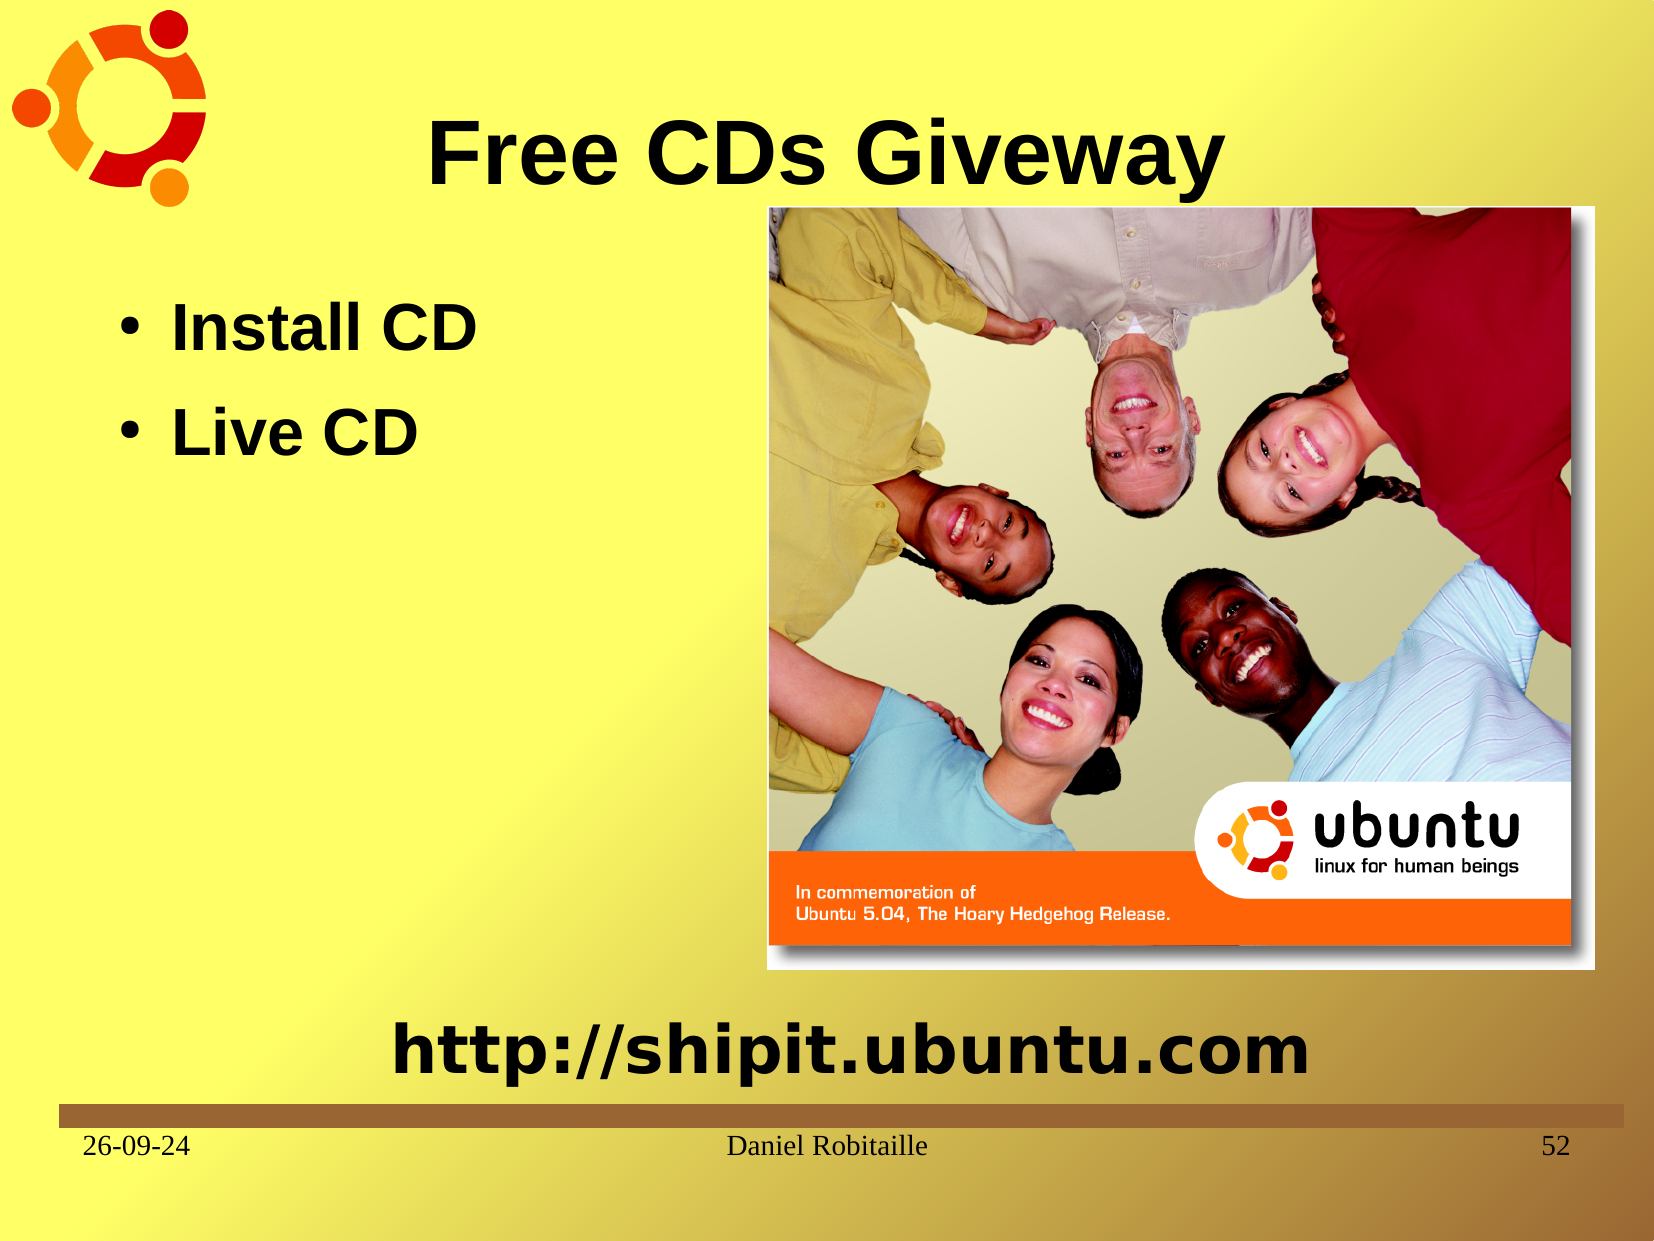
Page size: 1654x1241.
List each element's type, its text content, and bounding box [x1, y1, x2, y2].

text_box http://shipit.ubuntu.com [375, 1003, 1329, 1097]
title Free CDs Giveway [82, 49, 1571, 257]
picture [767, 206, 1595, 970]
list Install CD Live CD [82, 290, 739, 1094]
picture [12, 10, 207, 207]
